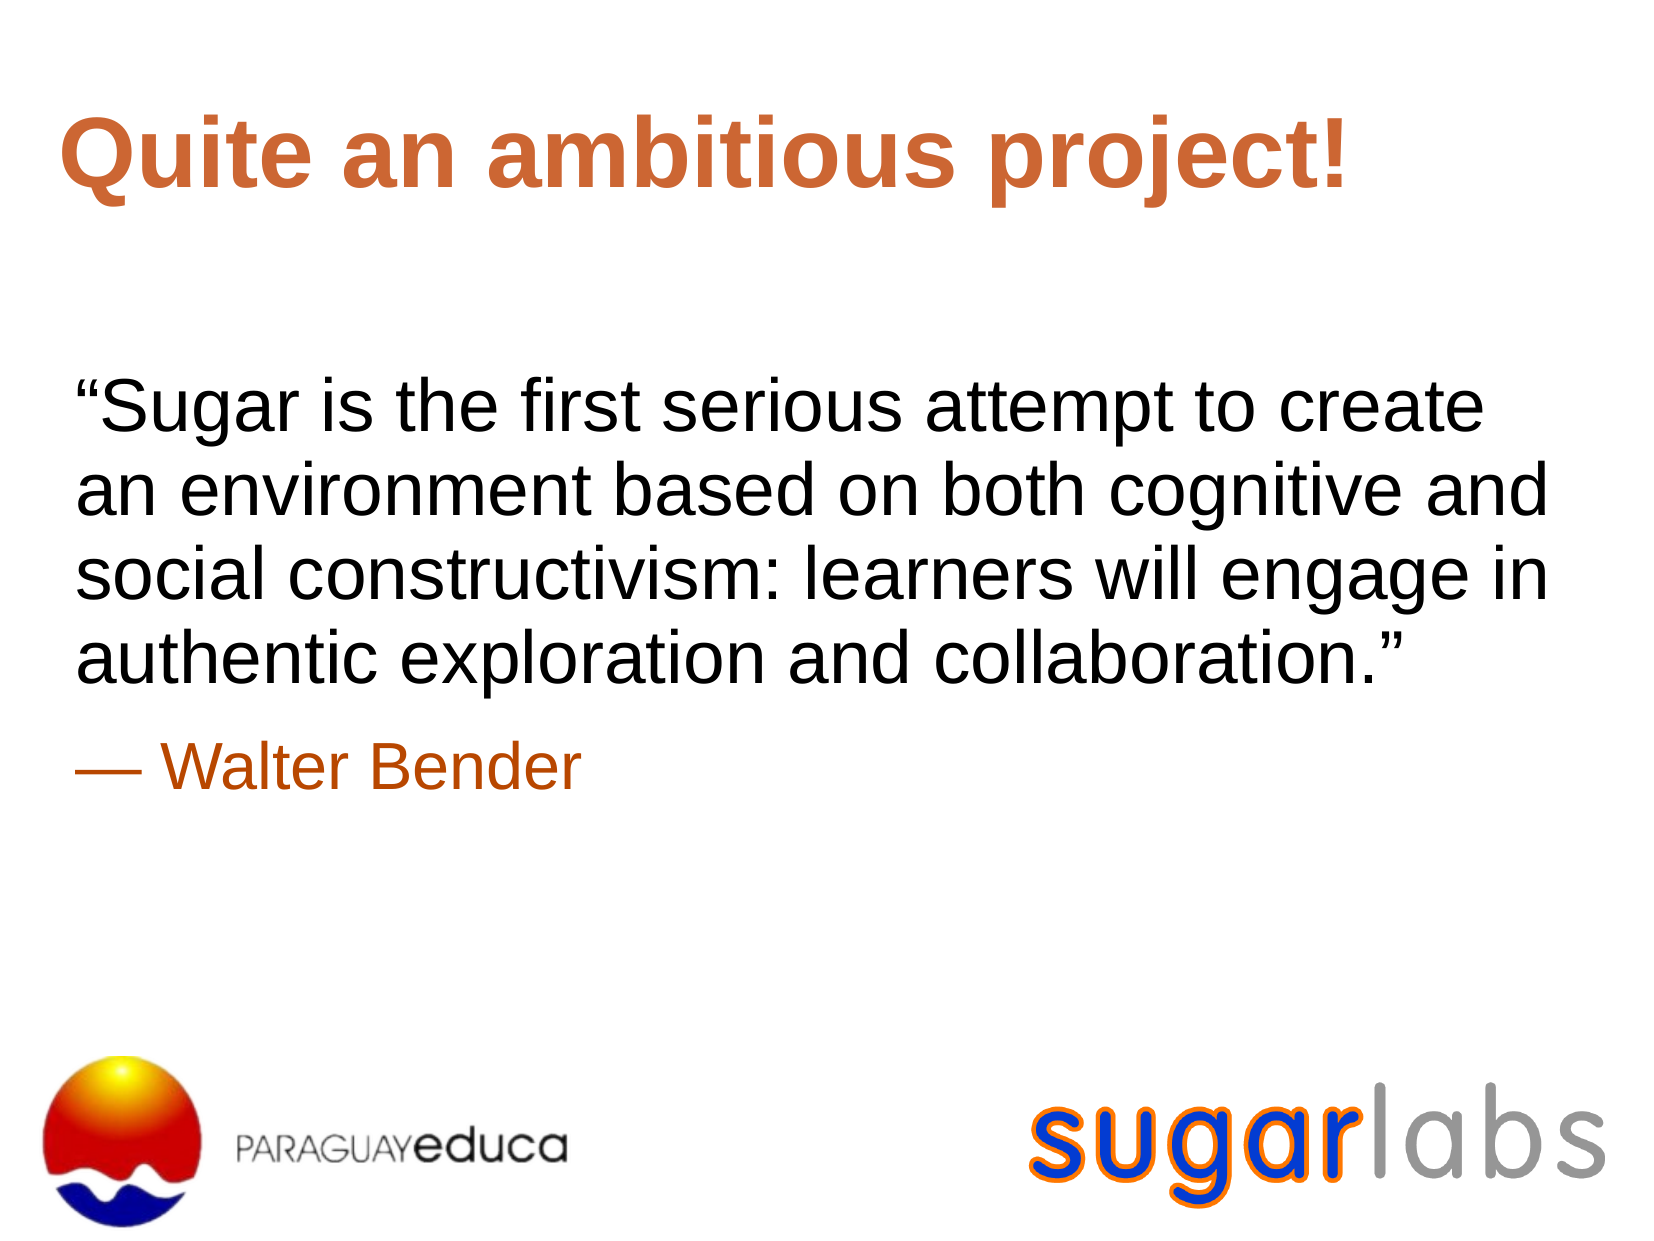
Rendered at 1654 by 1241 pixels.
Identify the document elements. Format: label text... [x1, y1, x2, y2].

picture [978, 1031, 1654, 1241]
title Quite an ambitious project! [59, 49, 1595, 257]
list “Sugar is the first serious attempt to create an environment based on both cognitive and social constructivism: learners will engage in authentic exploration and collaboration.” — Walter Bender [75, 363, 1562, 962]
picture [33, 1056, 579, 1236]
